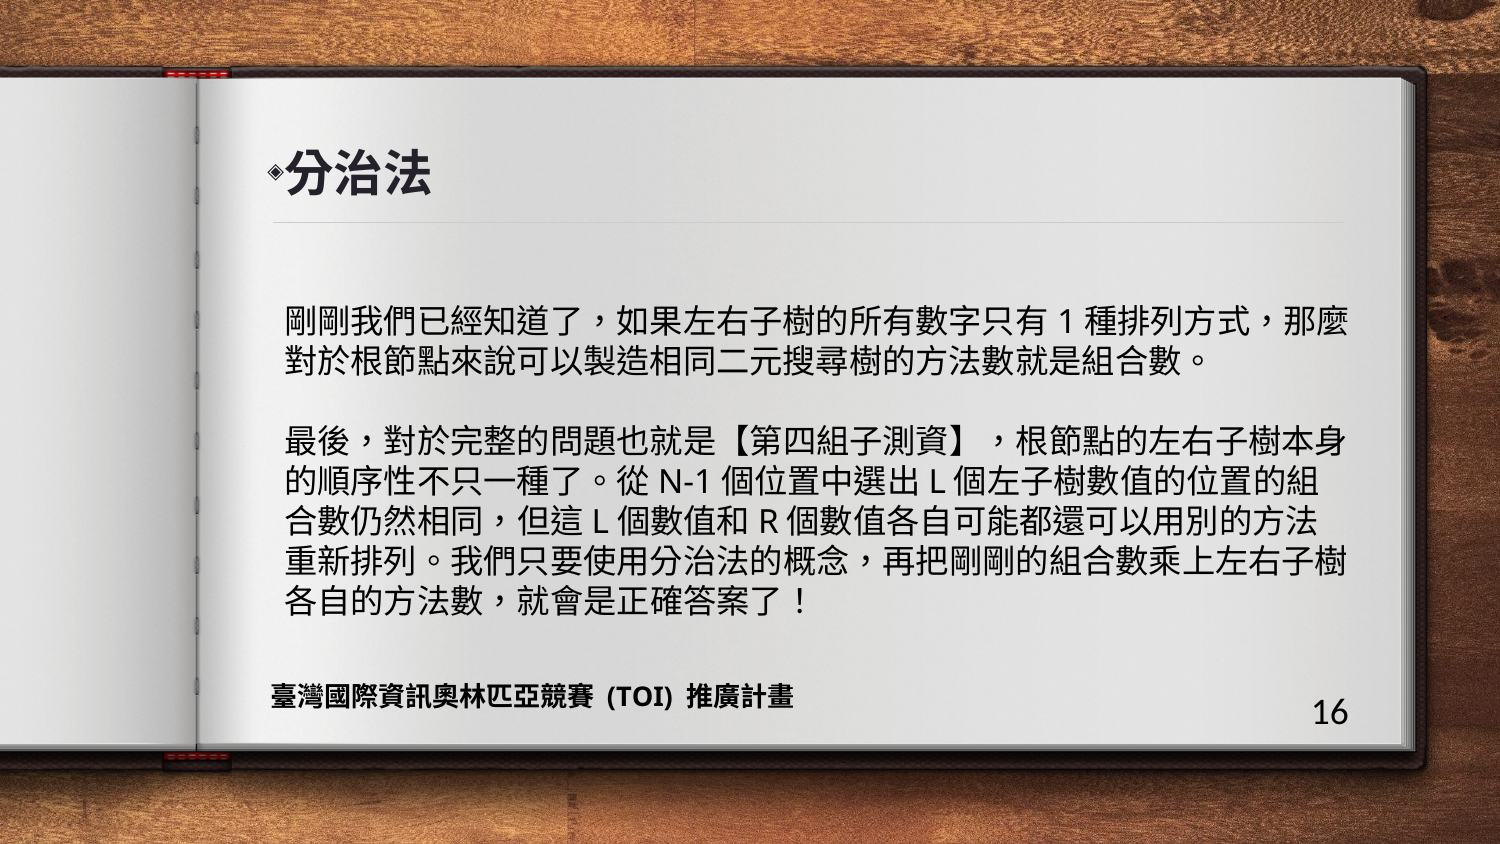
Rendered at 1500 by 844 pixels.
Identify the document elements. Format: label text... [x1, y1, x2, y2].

list 分治法 [252, 126, 1194, 216]
text_box [1295, 672, 1386, 737]
text_box 剛剛我們已經知道了，如果左右子樹的所有數字只有1種排列方式，那麼對於根節點來說可以製造相同二元搜尋樹的方法數就是組合數。 最後，對於完整的問題也就是【第四組子測資】，根節點的左右子樹本身的順序性不只一種了。從N-1個位置中選出L個左子樹數值的位置的組合數仍然相同，但這L個數值和R個數值各自可能都還可以用別的方法重新排列。我們只要使用分治法的概念，再把剛剛的組合數乘上左右子樹各自的方法數，就會是正確答案了！ [269, 293, 1367, 672]
